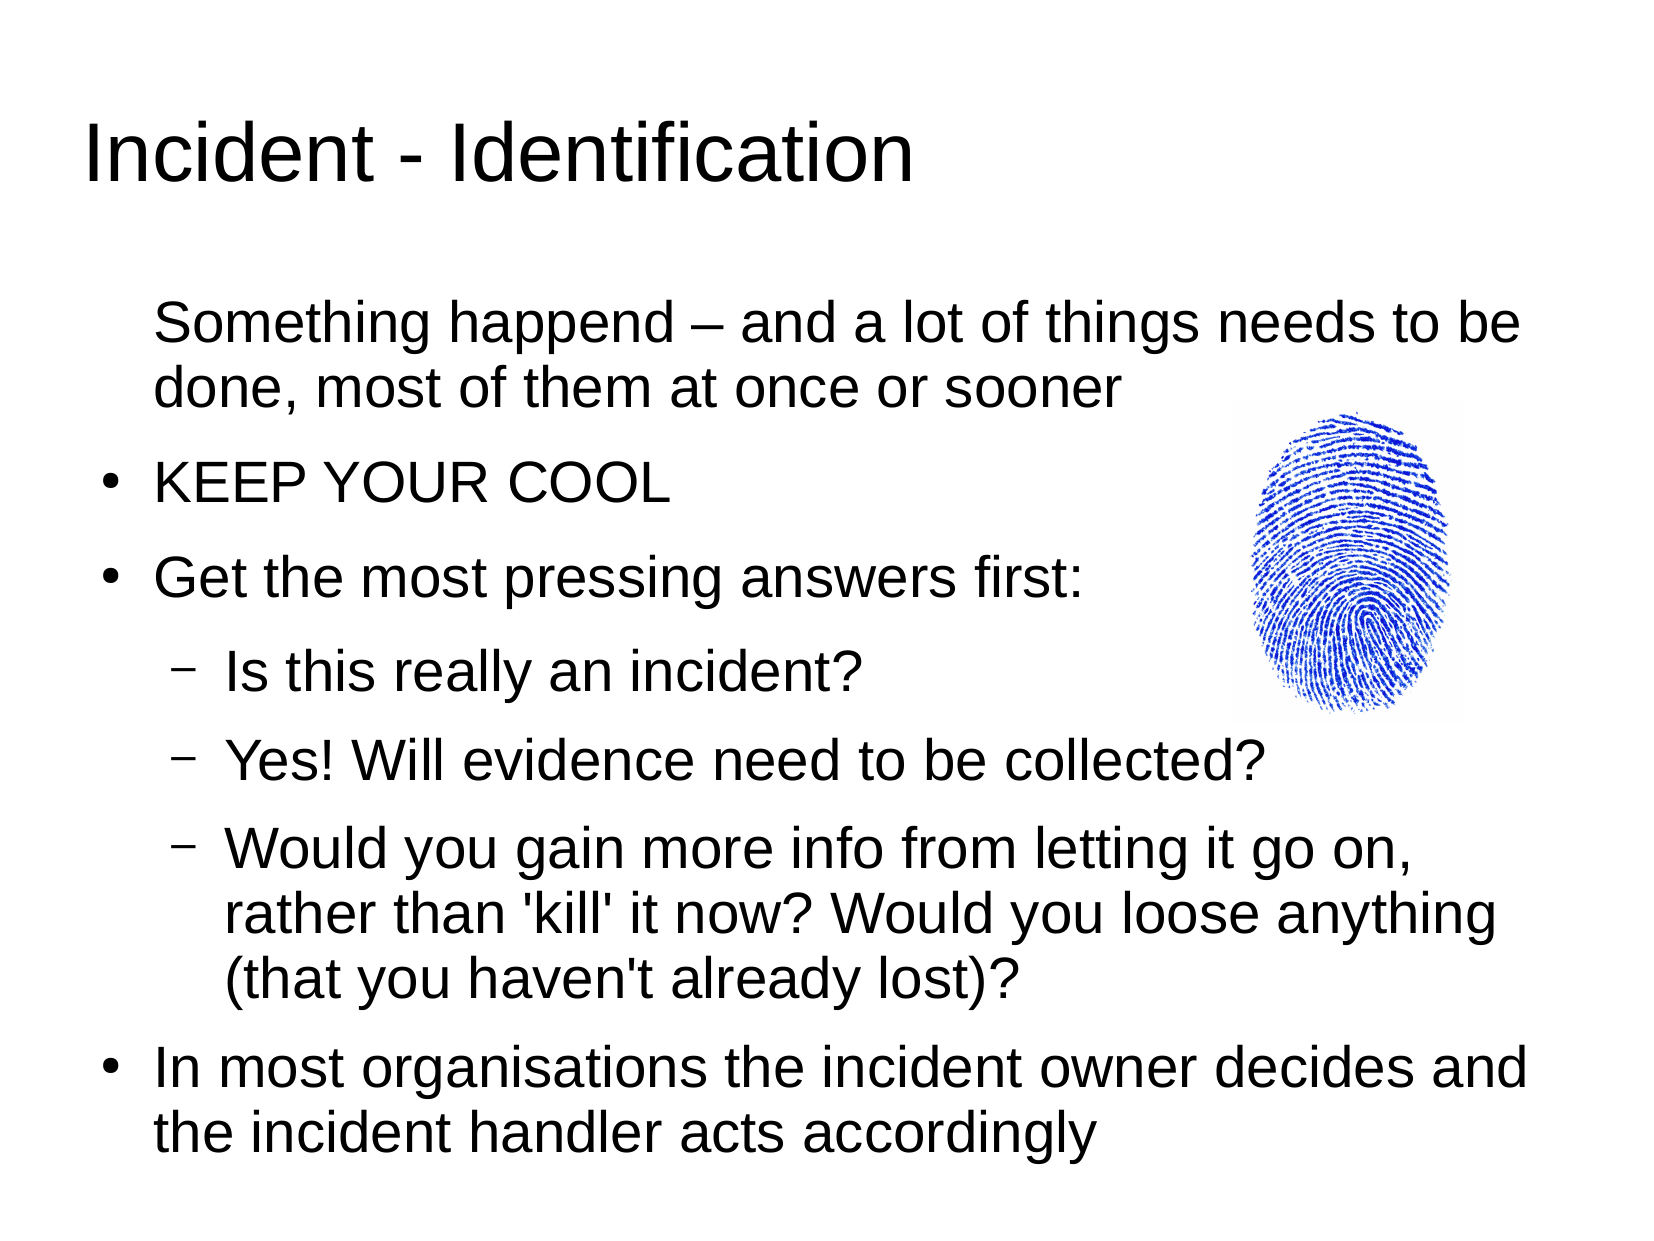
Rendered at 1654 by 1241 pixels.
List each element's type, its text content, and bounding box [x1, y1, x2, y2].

title Incident - Identification [82, 49, 1571, 257]
list Something happend – and a lot of things needs to be done, most of them at once or sooner KEEP YOUR COOL Get the most pressing answers first: Is this really an incident? Yes! Will evidence need to be collected? Would you gain more info from letting it go on, rather than 'kill' it now? Would you loose anything (that you haven't already lost)? In most organisations the incident owner decides and the incident handler acts accordingly [82, 290, 1538, 1217]
picture [1231, 401, 1465, 724]
